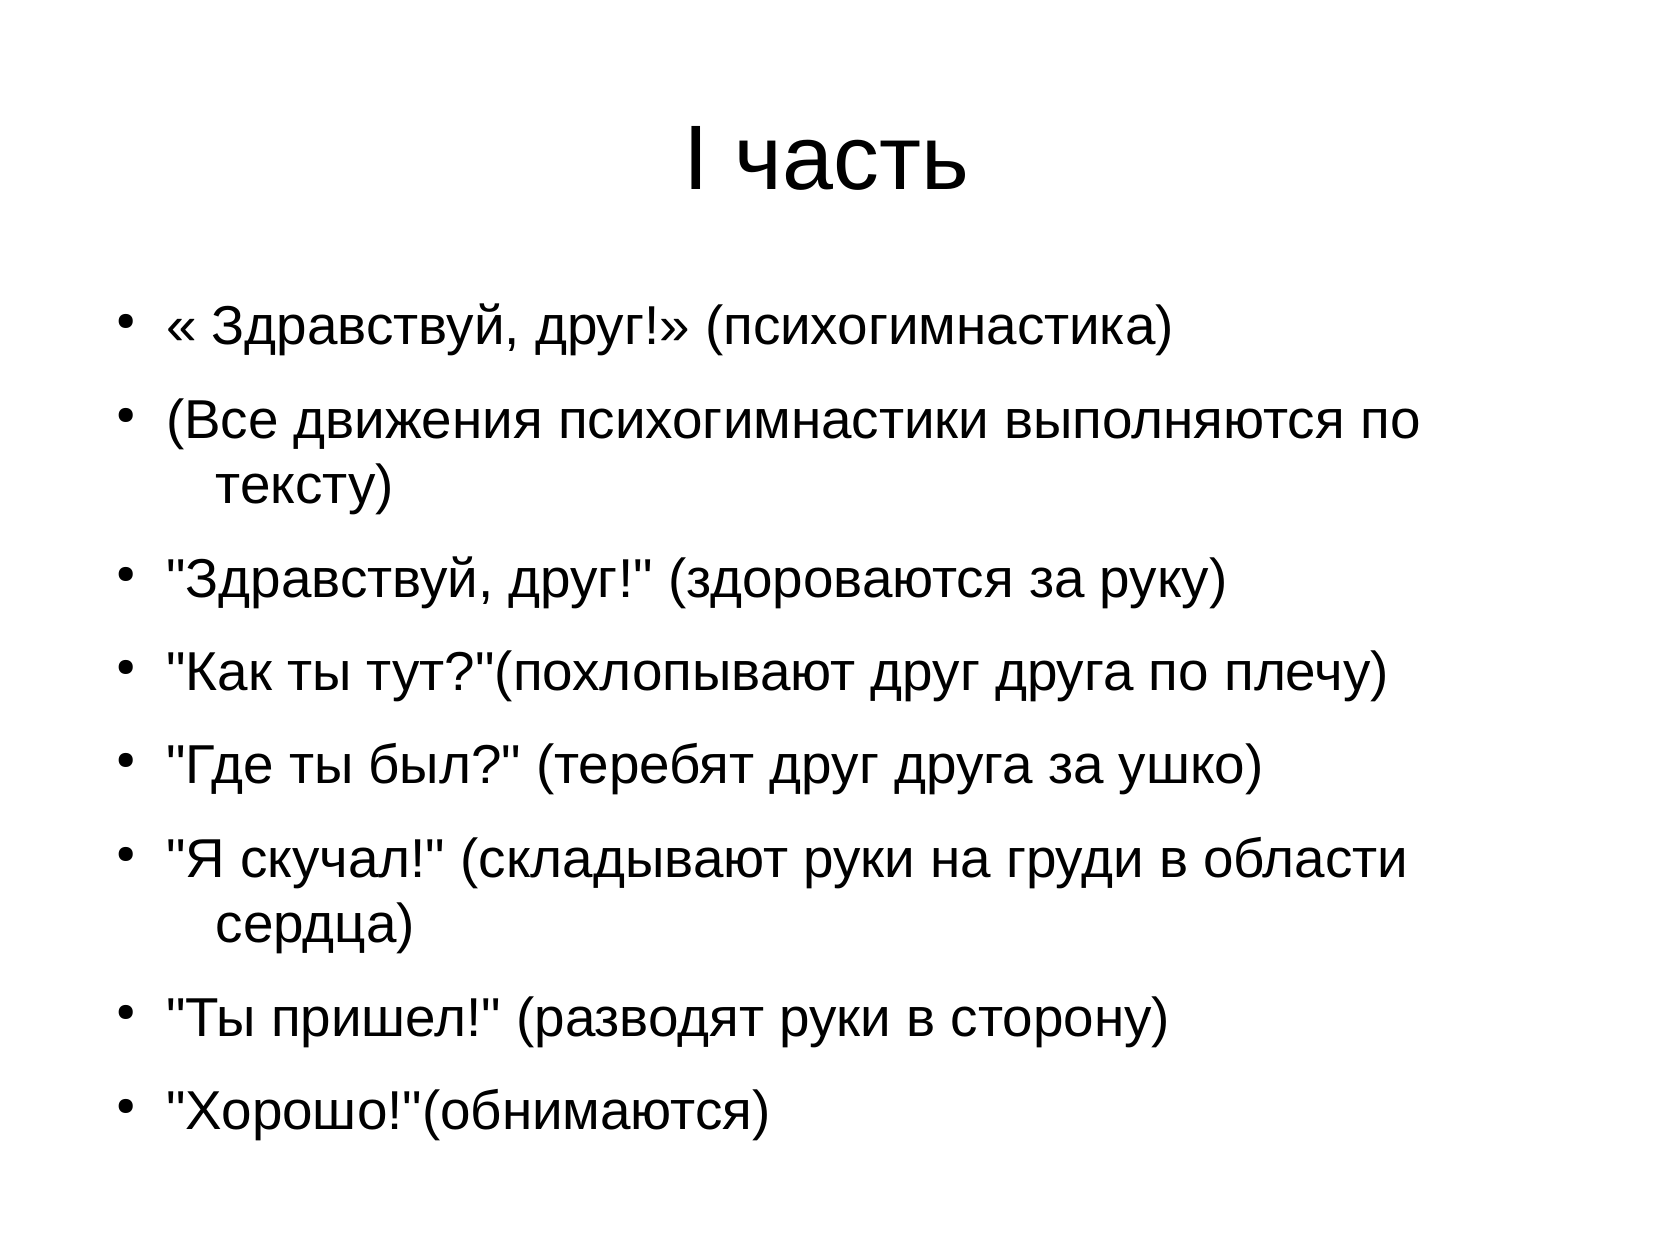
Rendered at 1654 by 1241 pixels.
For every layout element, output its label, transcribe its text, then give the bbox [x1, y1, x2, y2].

title I часть [82, 49, 1571, 257]
list « Здравствуй, друг!» (психогимнастика) (Все движения психогимнастики выполняются по тексту) "Здравствуй, друг!" (здороваются за руку) "Как ты тут?"(похлопывают друг друга по плечу) "Где ты был?" (теребят друг друга за ушко) "Я скучал!" (складывают руки на груди в области сердца) "Ты пришел!" (разводят руки в сторону) "Хорошо!"(обнимаются) [82, 290, 1571, 1145]
